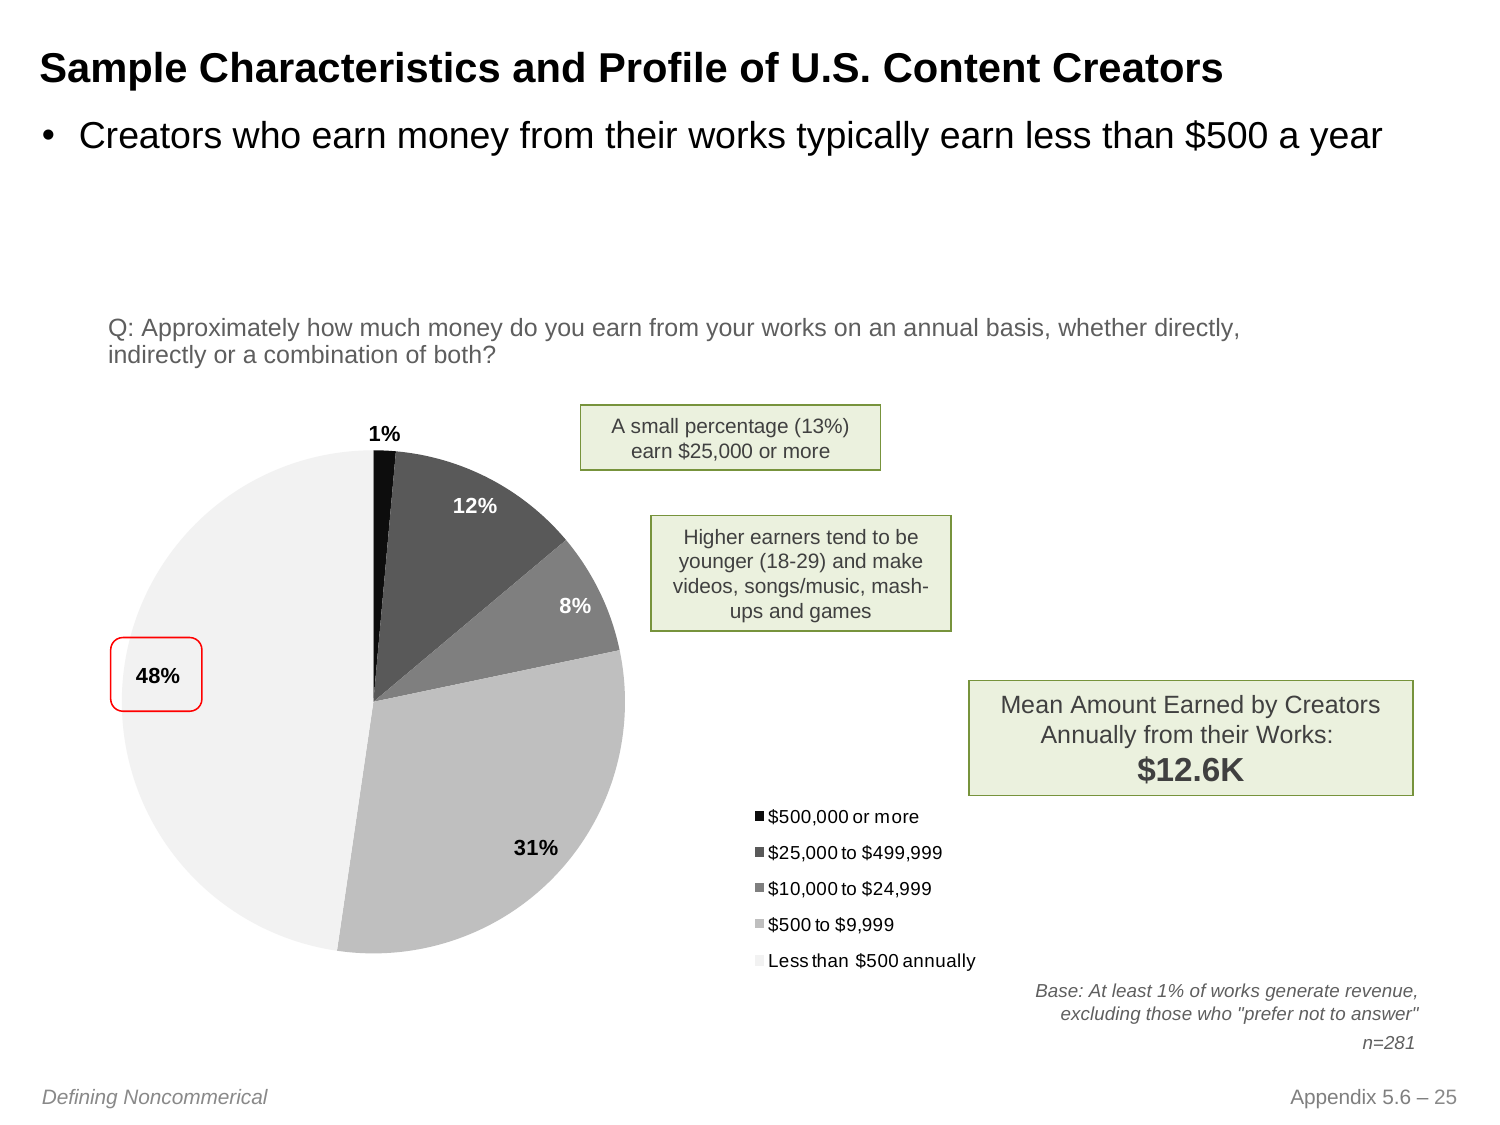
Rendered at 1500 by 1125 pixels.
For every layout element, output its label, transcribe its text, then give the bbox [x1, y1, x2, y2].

text_box n=281 [1116, 1032, 1431, 1062]
picture [62, 400, 1008, 991]
text_box Mean Amount Earned by Creators Annually from their Works: $12.6K [1008, 680, 1413, 796]
text_box Base: At least 1% of works generate revenue, excluding those who "prefer not to answer" [974, 971, 1434, 1032]
text_box Creators who earn money from their works typically earn less than $500 a year [27, 110, 1426, 165]
text_box Q: Approximately how much money do you earn from your works on an annual basis, whether directly, indirectly or a combination of both? [93, 289, 1363, 395]
text_box Defining Noncommerical [27, 1066, 503, 1125]
text_box Higher earners tend to be younger (18-29) and make videos, songs/music, mash-ups and games [651, 515, 951, 631]
text_box A small percentage (13%) earn $25,000 or more [580, 404, 881, 471]
text_box Sample Characteristics and Profile of U.S. Content Creators [24, 27, 1454, 110]
text_box Appendix 5.6 – <number> [1121, 1066, 1472, 1125]
